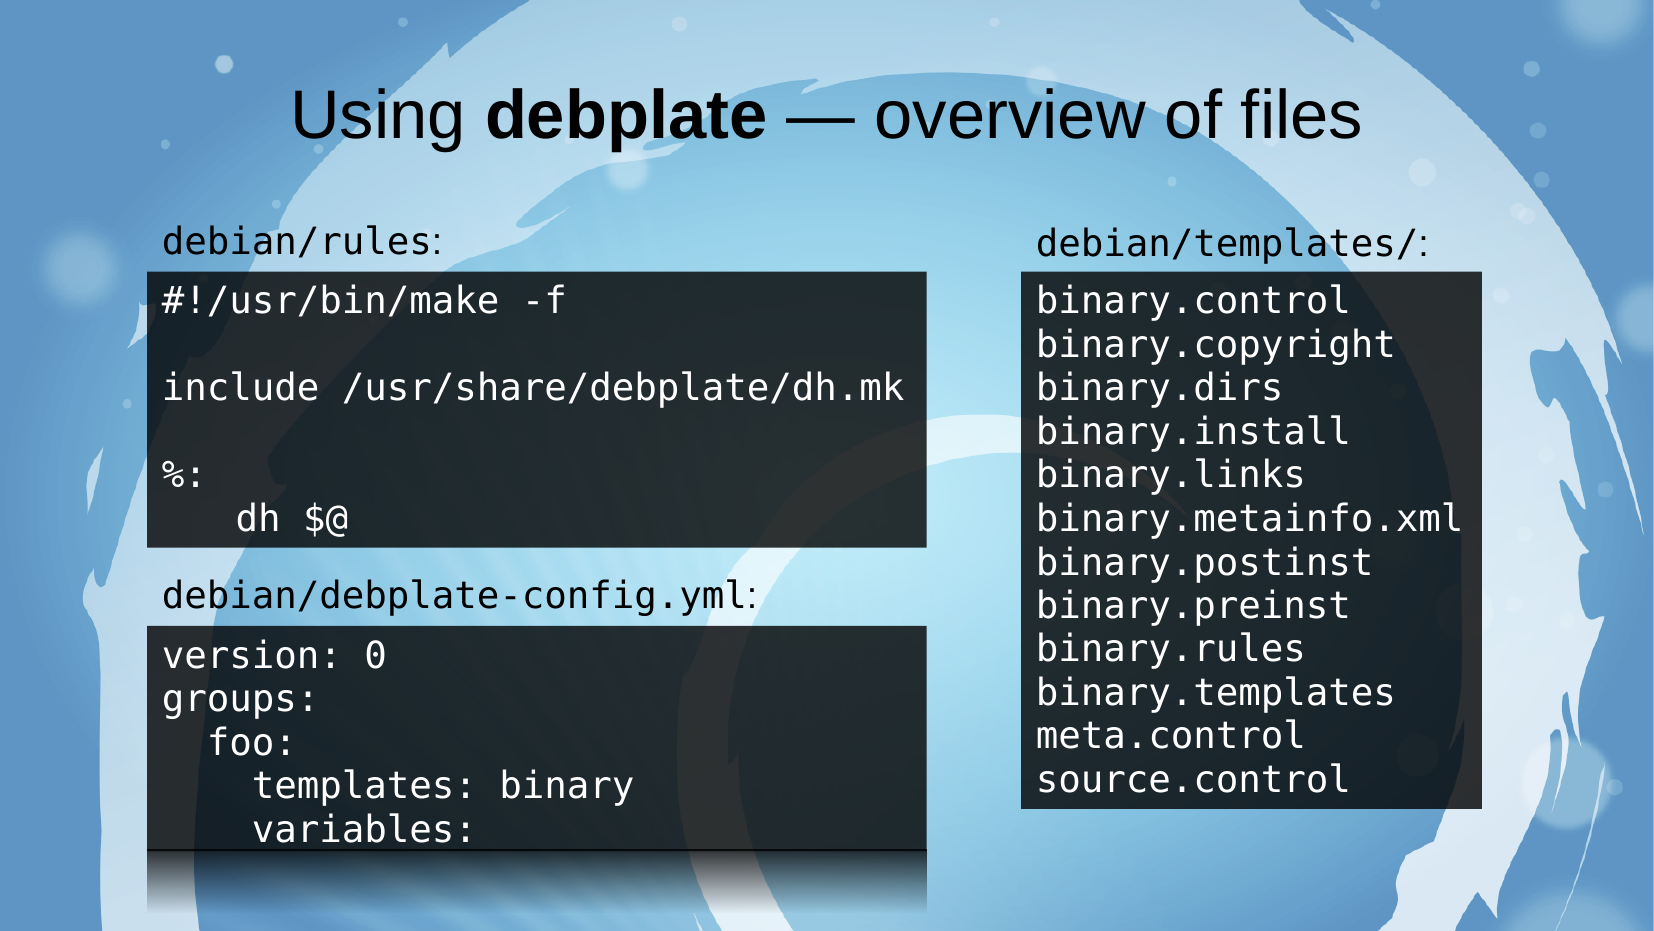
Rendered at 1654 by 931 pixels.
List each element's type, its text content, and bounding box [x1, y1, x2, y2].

text_box binary.control binary.copyright binary.dirs binary.install binary.links binary.metainfo.xml binary.postinst binary.preinst binary.rules binary.templates meta.control source.control [1021, 271, 1482, 809]
text_box version: 0 groups: foo: templates: binary variables: [147, 625, 927, 849]
picture [0, 0, 1654, 931]
text_box debian/templates/: [1021, 214, 1444, 274]
text_box debian/debplate-config.yml: [147, 566, 780, 625]
text_box debian/rules: [147, 212, 458, 271]
text_box [147, 849, 927, 901]
text_box #!/usr/bin/make -f include /usr/share/debplate/dh.mk %: dh $@ [147, 271, 927, 548]
title Using debplate — overview of files [118, 37, 1536, 193]
